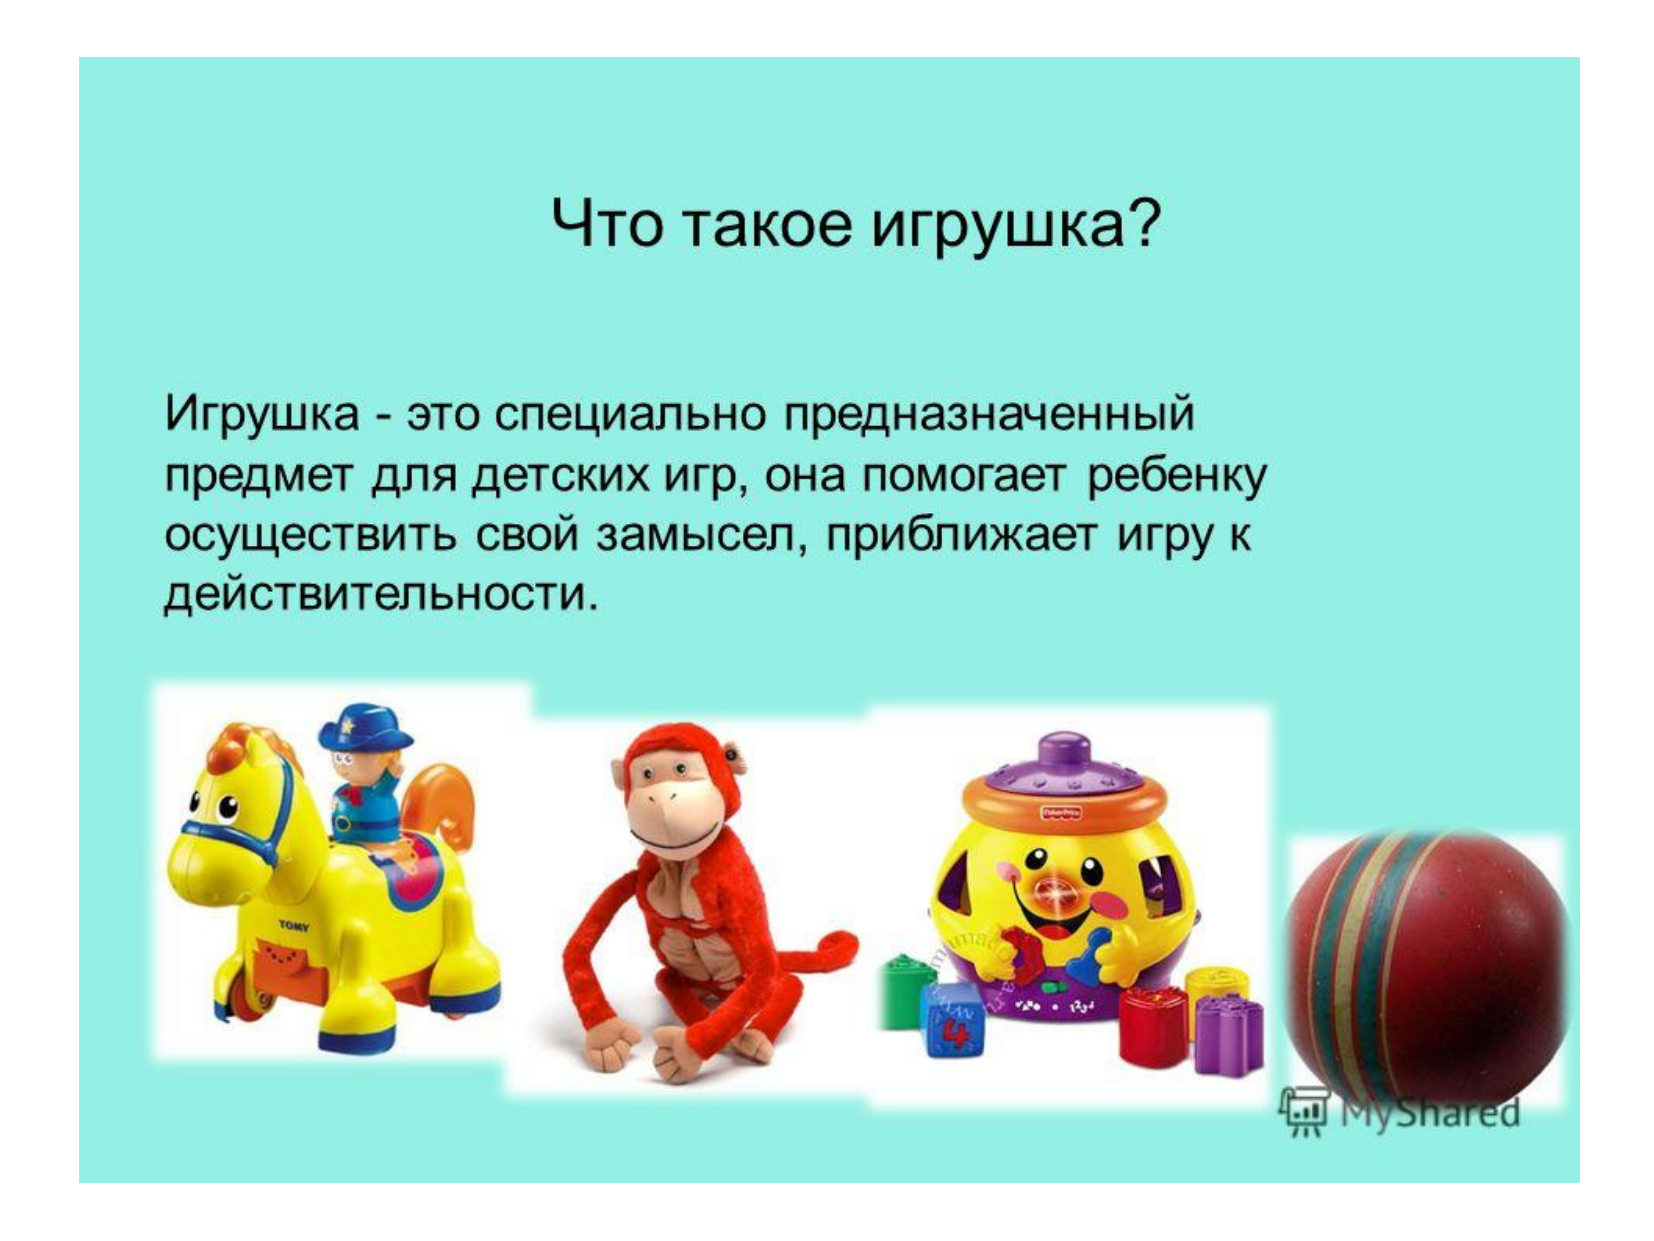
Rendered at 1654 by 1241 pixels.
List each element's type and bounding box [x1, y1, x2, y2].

picture [79, 57, 1580, 1183]
